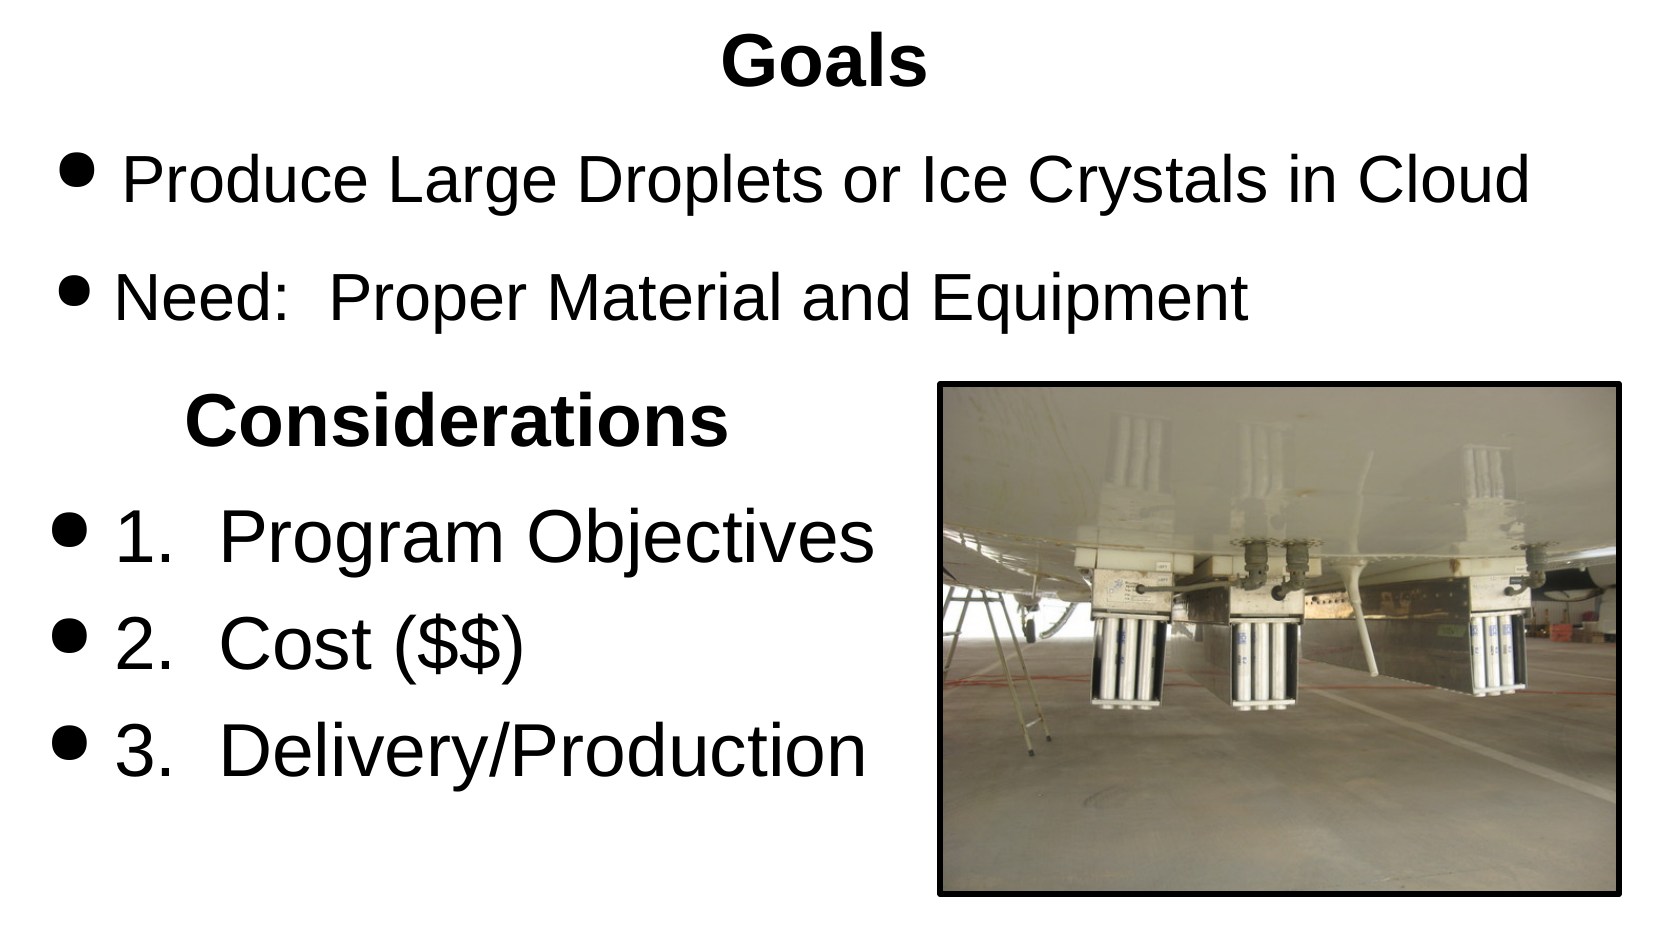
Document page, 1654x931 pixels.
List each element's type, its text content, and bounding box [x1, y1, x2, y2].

text_box 1. Program Objectives 2. Cost ($$) 3. Delivery/Production [0, 480, 925, 799]
text_box Produce Large Droplets or Ice Crystals in Cloud Need: Proper Material and Equipment [0, 120, 1654, 342]
picture [943, 386, 1616, 892]
title Considerations [0, 366, 919, 467]
title Goals [0, 5, 1654, 107]
